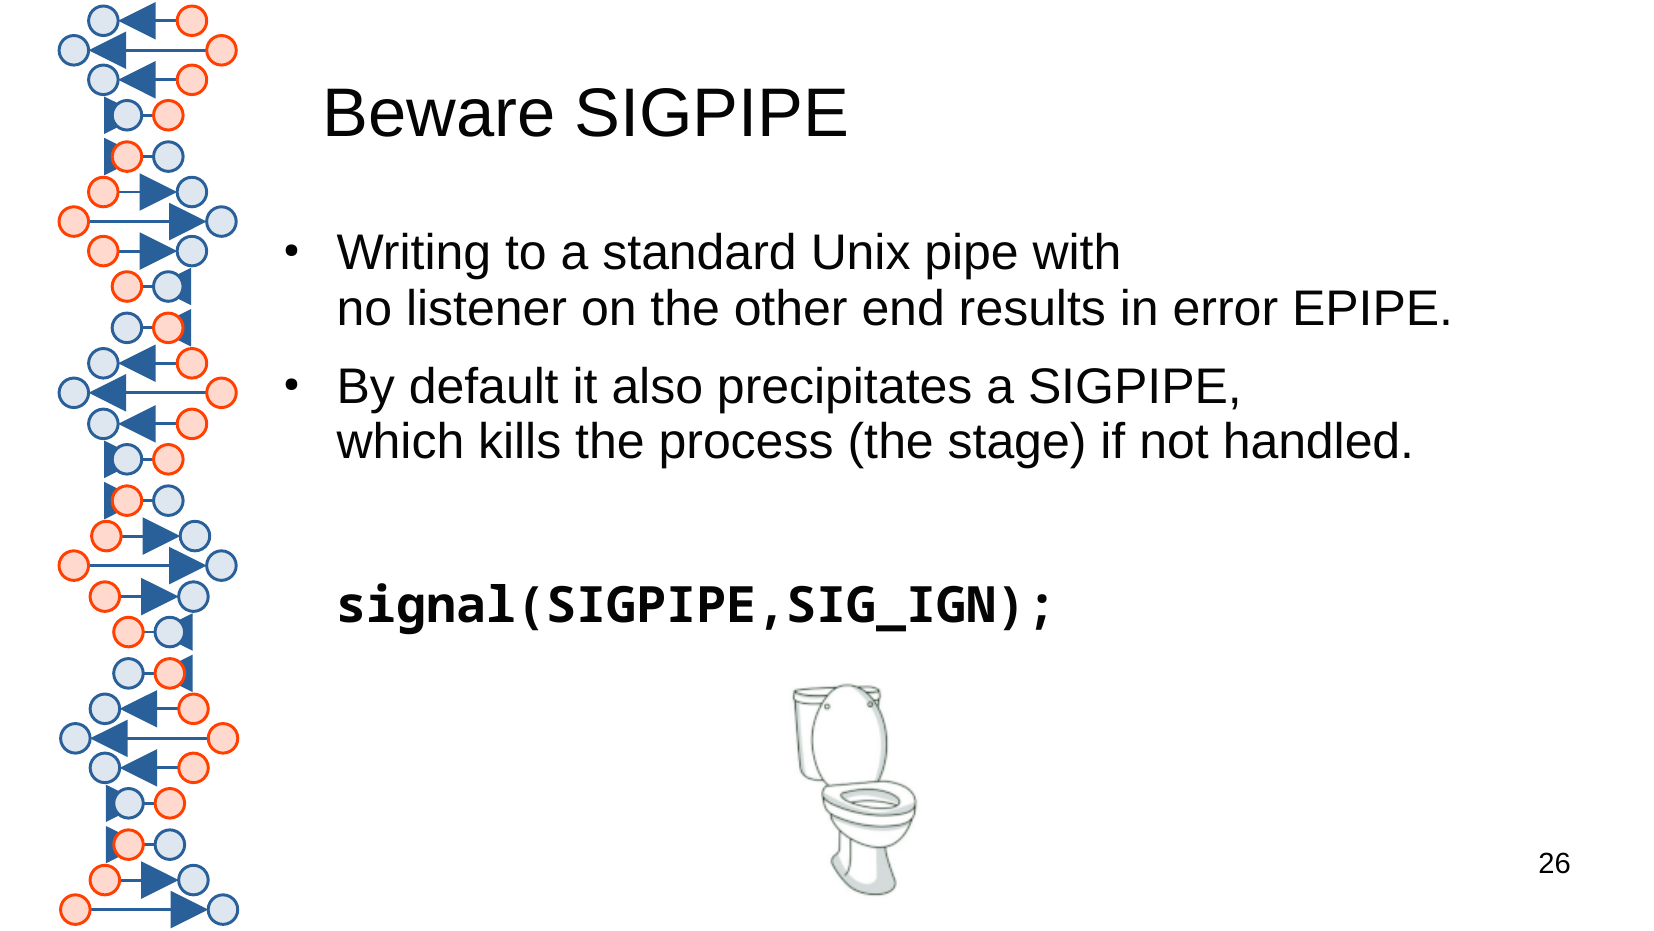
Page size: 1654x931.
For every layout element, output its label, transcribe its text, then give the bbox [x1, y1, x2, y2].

list Writing to a standard Unix pipe with no listener on the other end results in error EPIPE. By default it also precipitates a SIGPIPE, which kills the process (the stage) if not handled. signal(SIGPIPE,SIG_IGN); [265, 224, 1595, 764]
picture [787, 681, 922, 901]
title Beware SIGPIPE [265, 35, 1595, 189]
